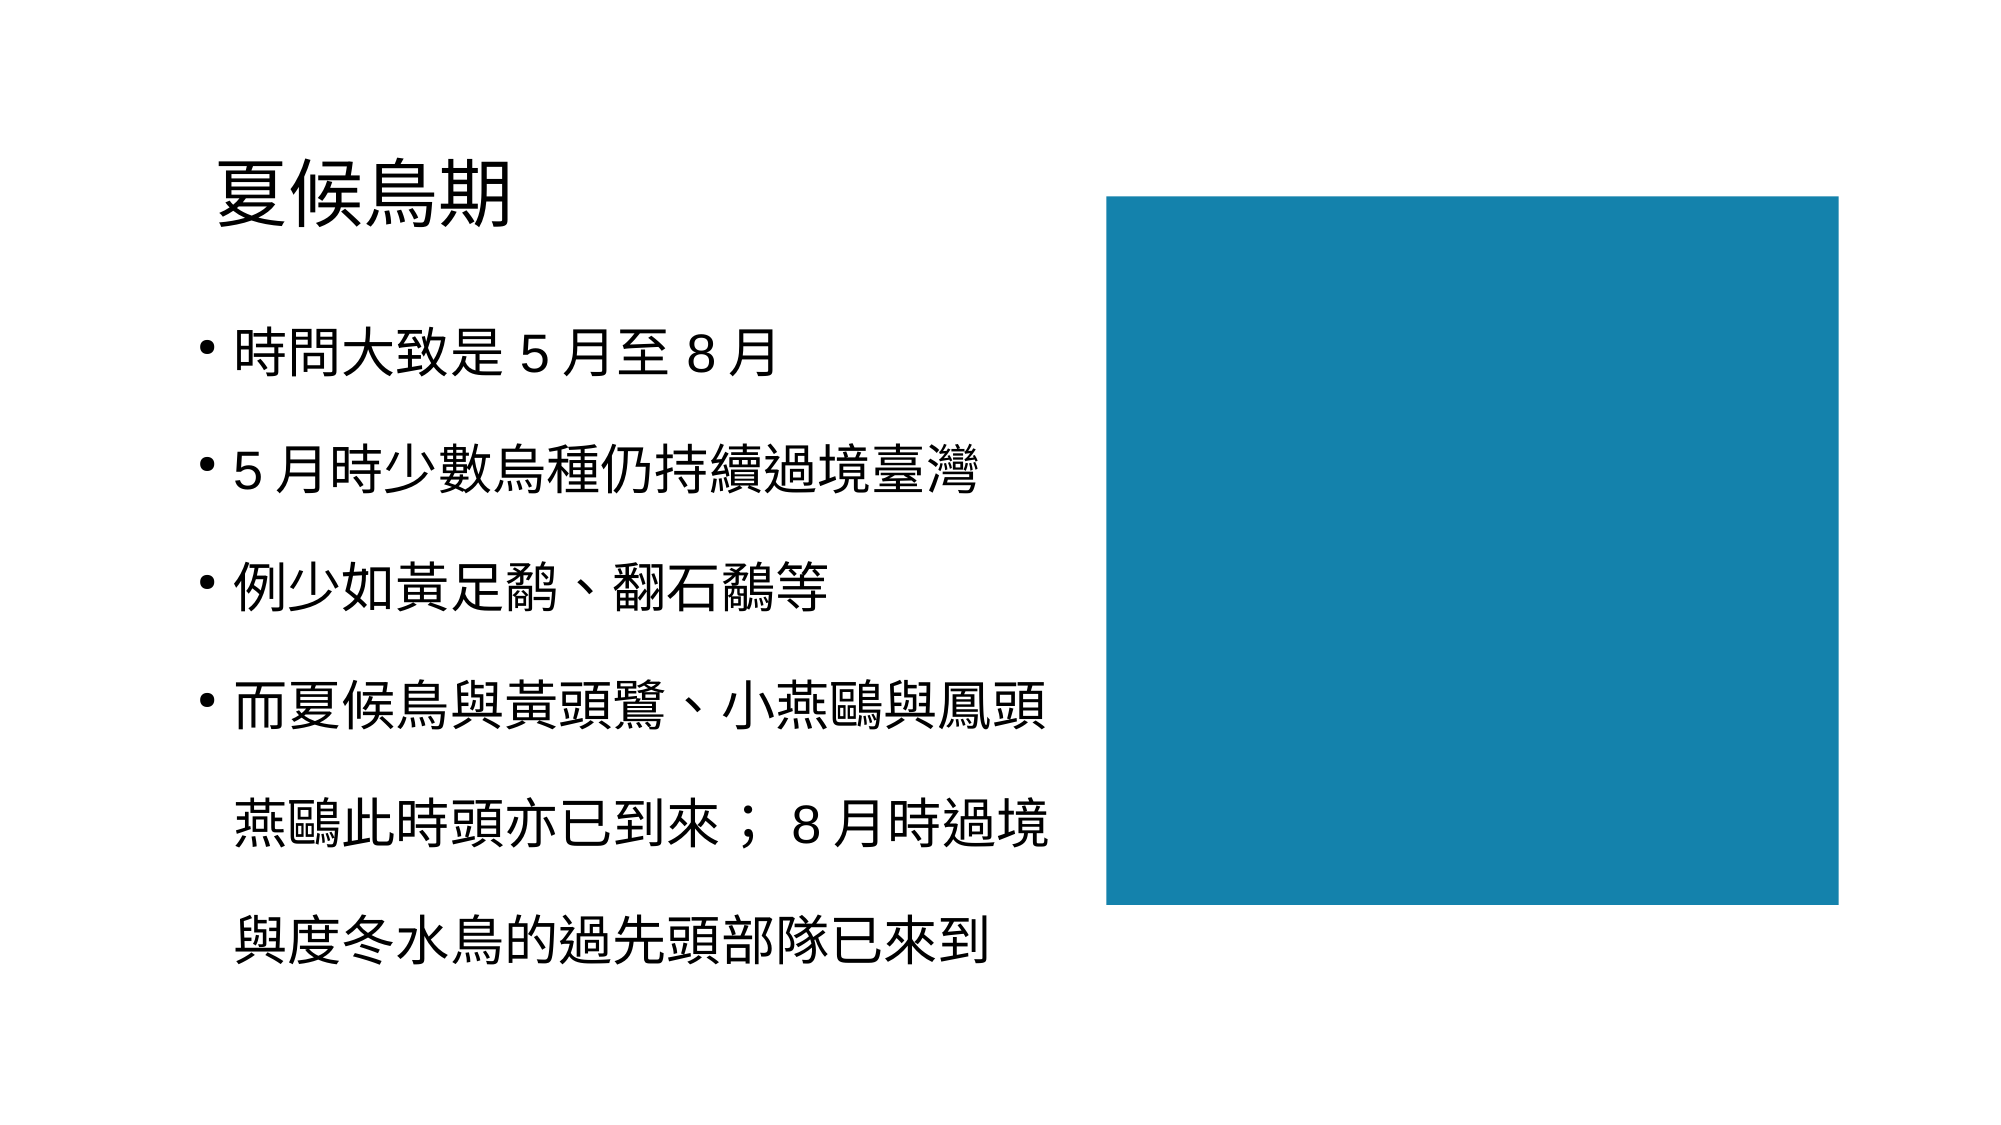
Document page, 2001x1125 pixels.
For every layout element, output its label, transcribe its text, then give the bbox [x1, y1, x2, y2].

text_box 時問大致是5月至8月 5月時少數烏種仍持續過境臺灣 例少如黃足鹬、翻石鷸等 而夏候鳥與黃頭鷺、小燕鷗與鳳頭燕鷗此時頭亦已到來；8月時過境與度冬水鳥的過先頭部隊已來到 [182, 262, 1095, 875]
text_box [1106, 196, 1839, 905]
text_box 夏候鳥期 [199, 127, 529, 241]
